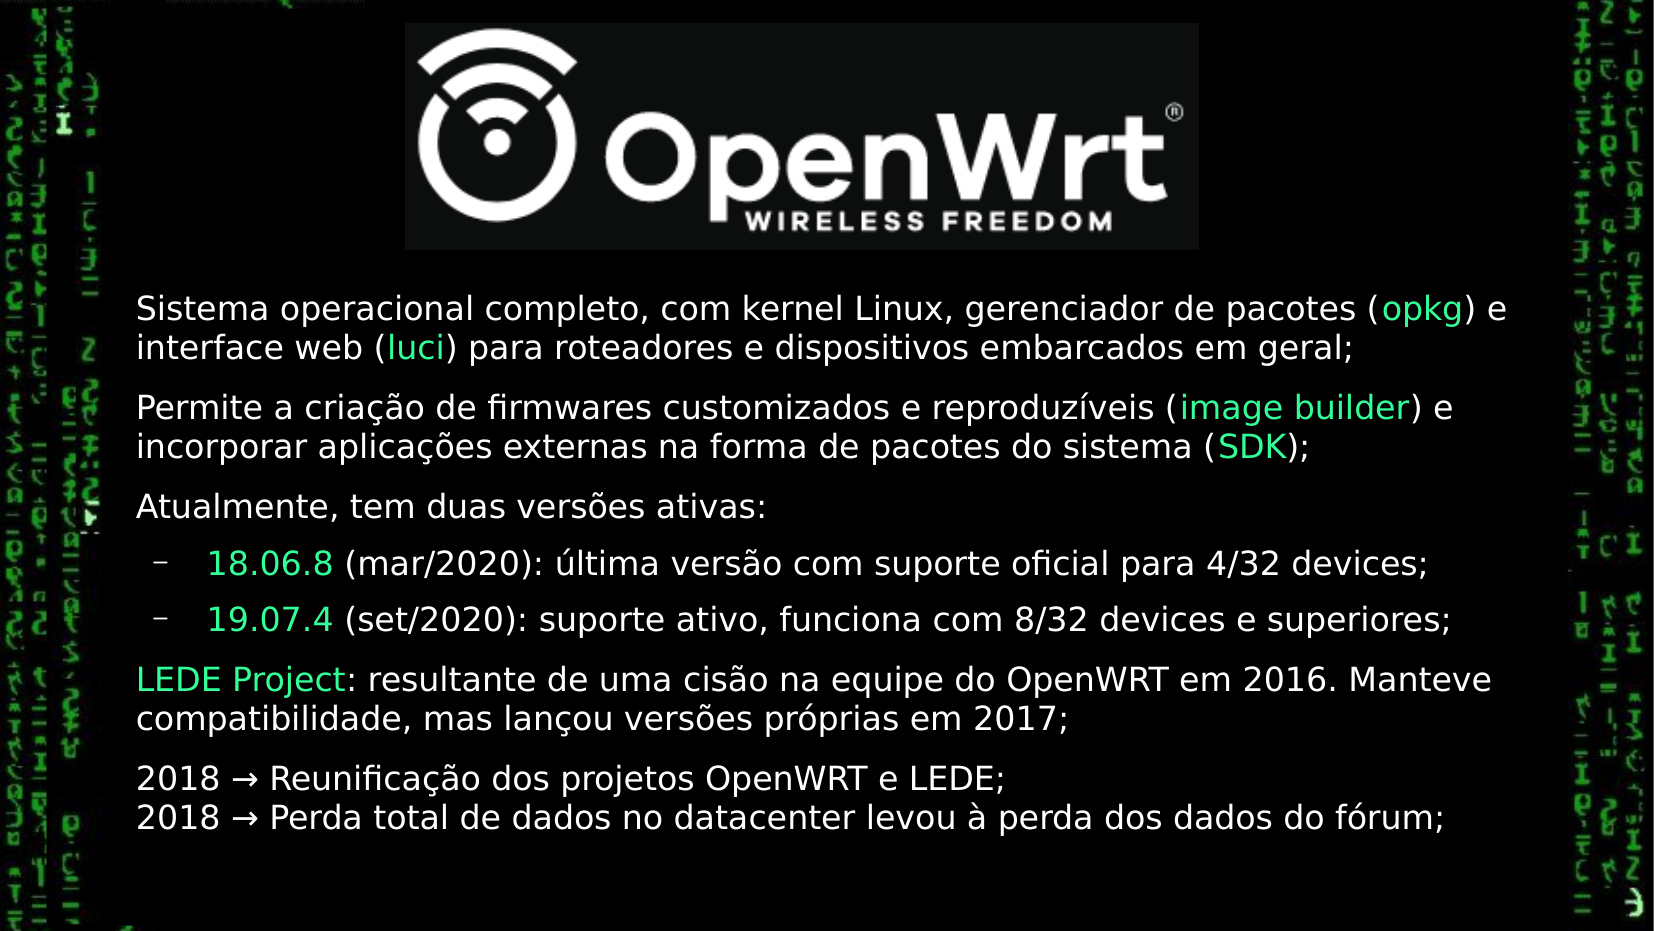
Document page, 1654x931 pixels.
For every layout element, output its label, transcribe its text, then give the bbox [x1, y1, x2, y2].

list Sistema operacional completo, com kernel Linux, gerenciador de pacotes (opkg) e interface web (luci) para roteadores e dispositivos embarcados em geral; Permite a criação de firmwares customizados e reproduzíveis (image builder) e incorporar aplicações externas na forma de pacotes do sistema (SDK); Atualmente, tem duas versões ativas: 18.06.8 (mar/2020): última versão com suporte oficial para 4/32 devices; 19.07.4 (set/2020): suporte ativo, funciona com 8/32 devices e superiores; LEDE Project: resultante de uma cisão na equipe do OpenWRT em 2016. Manteve compatibilidade, mas lançou versões próprias em 2017; 2018 → Reunificação dos projetos OpenWRT e LEDE; 2018 → Perda total de dados no datacenter levou à perda dos dados do fórum; [64, 289, 1554, 876]
picture [0, 0, 1654, 931]
